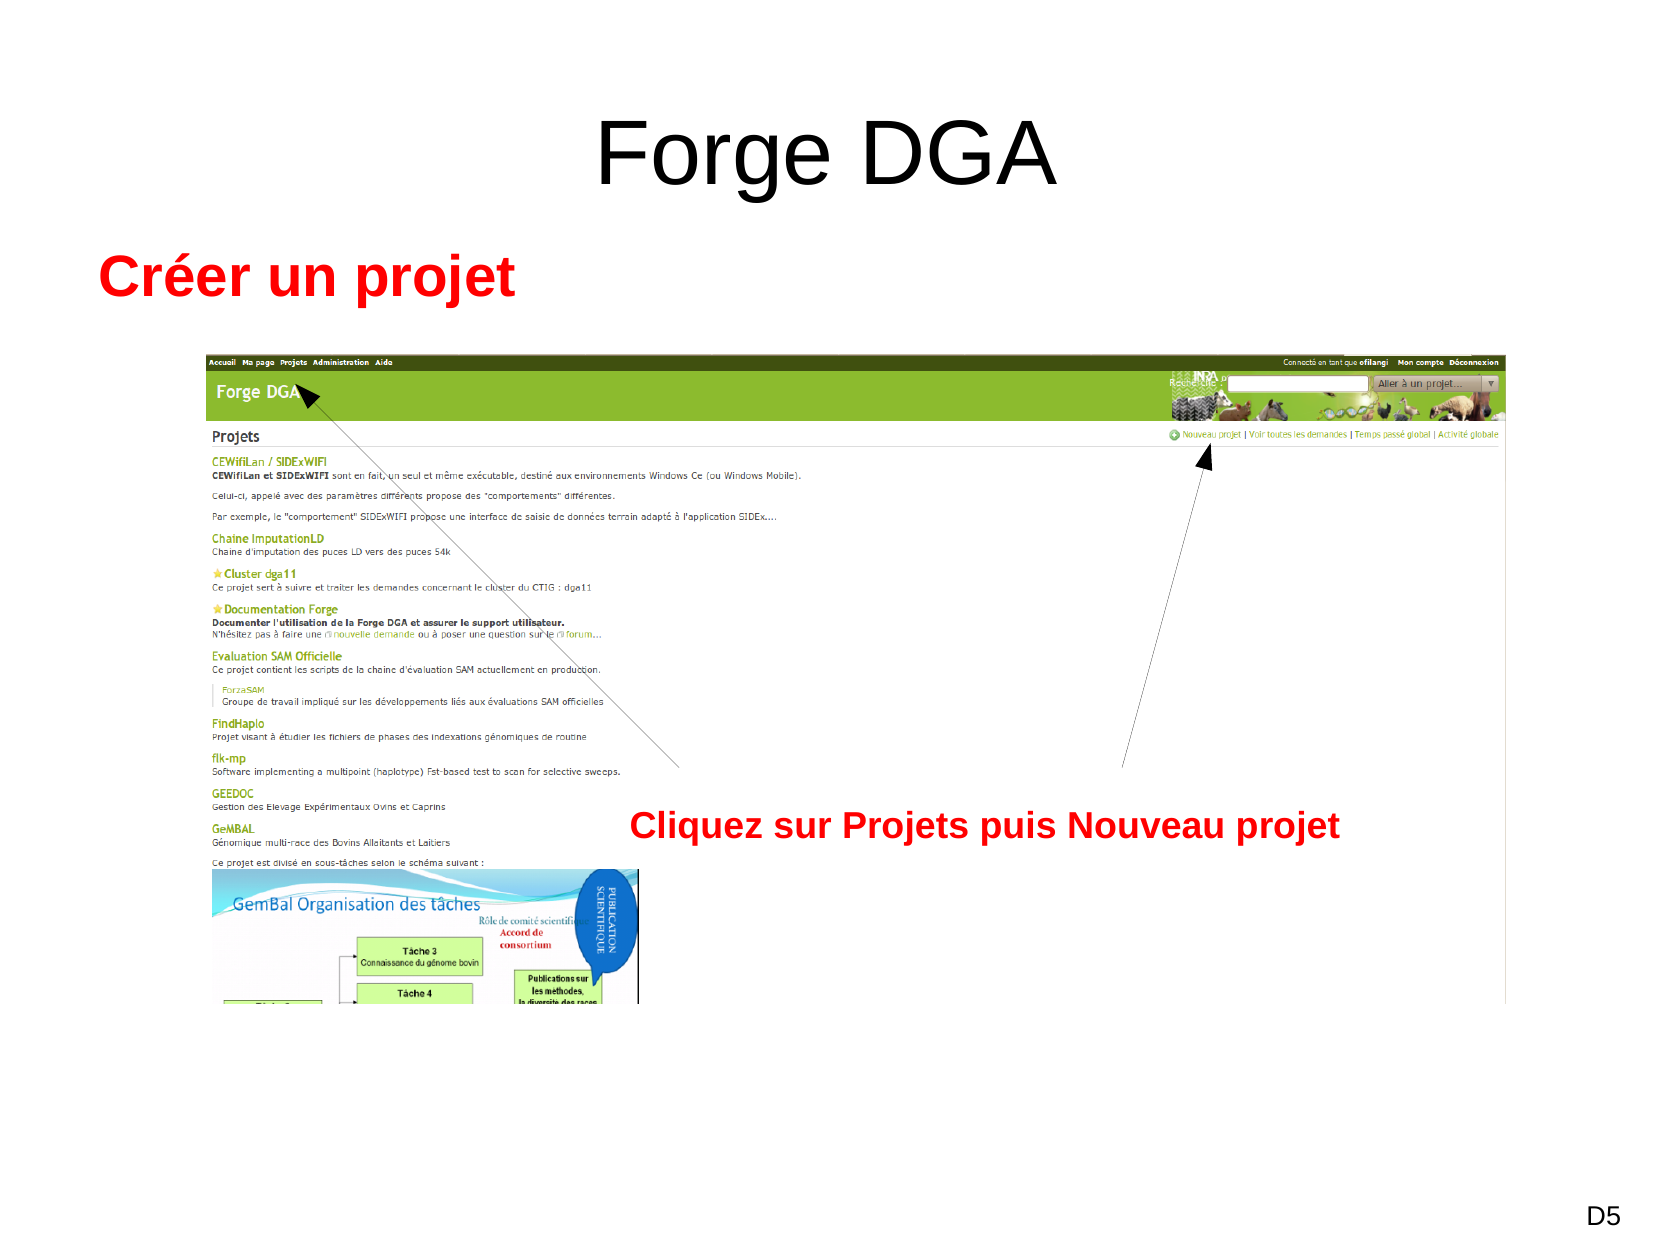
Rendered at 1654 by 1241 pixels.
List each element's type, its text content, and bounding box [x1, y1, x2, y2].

title Forge DGA [82, 56, 1571, 250]
text_box Cliquez sur Projets puis Nouveau projet [614, 797, 1355, 856]
text_box Créer un projet [83, 236, 532, 318]
picture [206, 354, 1506, 1004]
text_box D<numéro> [1571, 1193, 1654, 1239]
